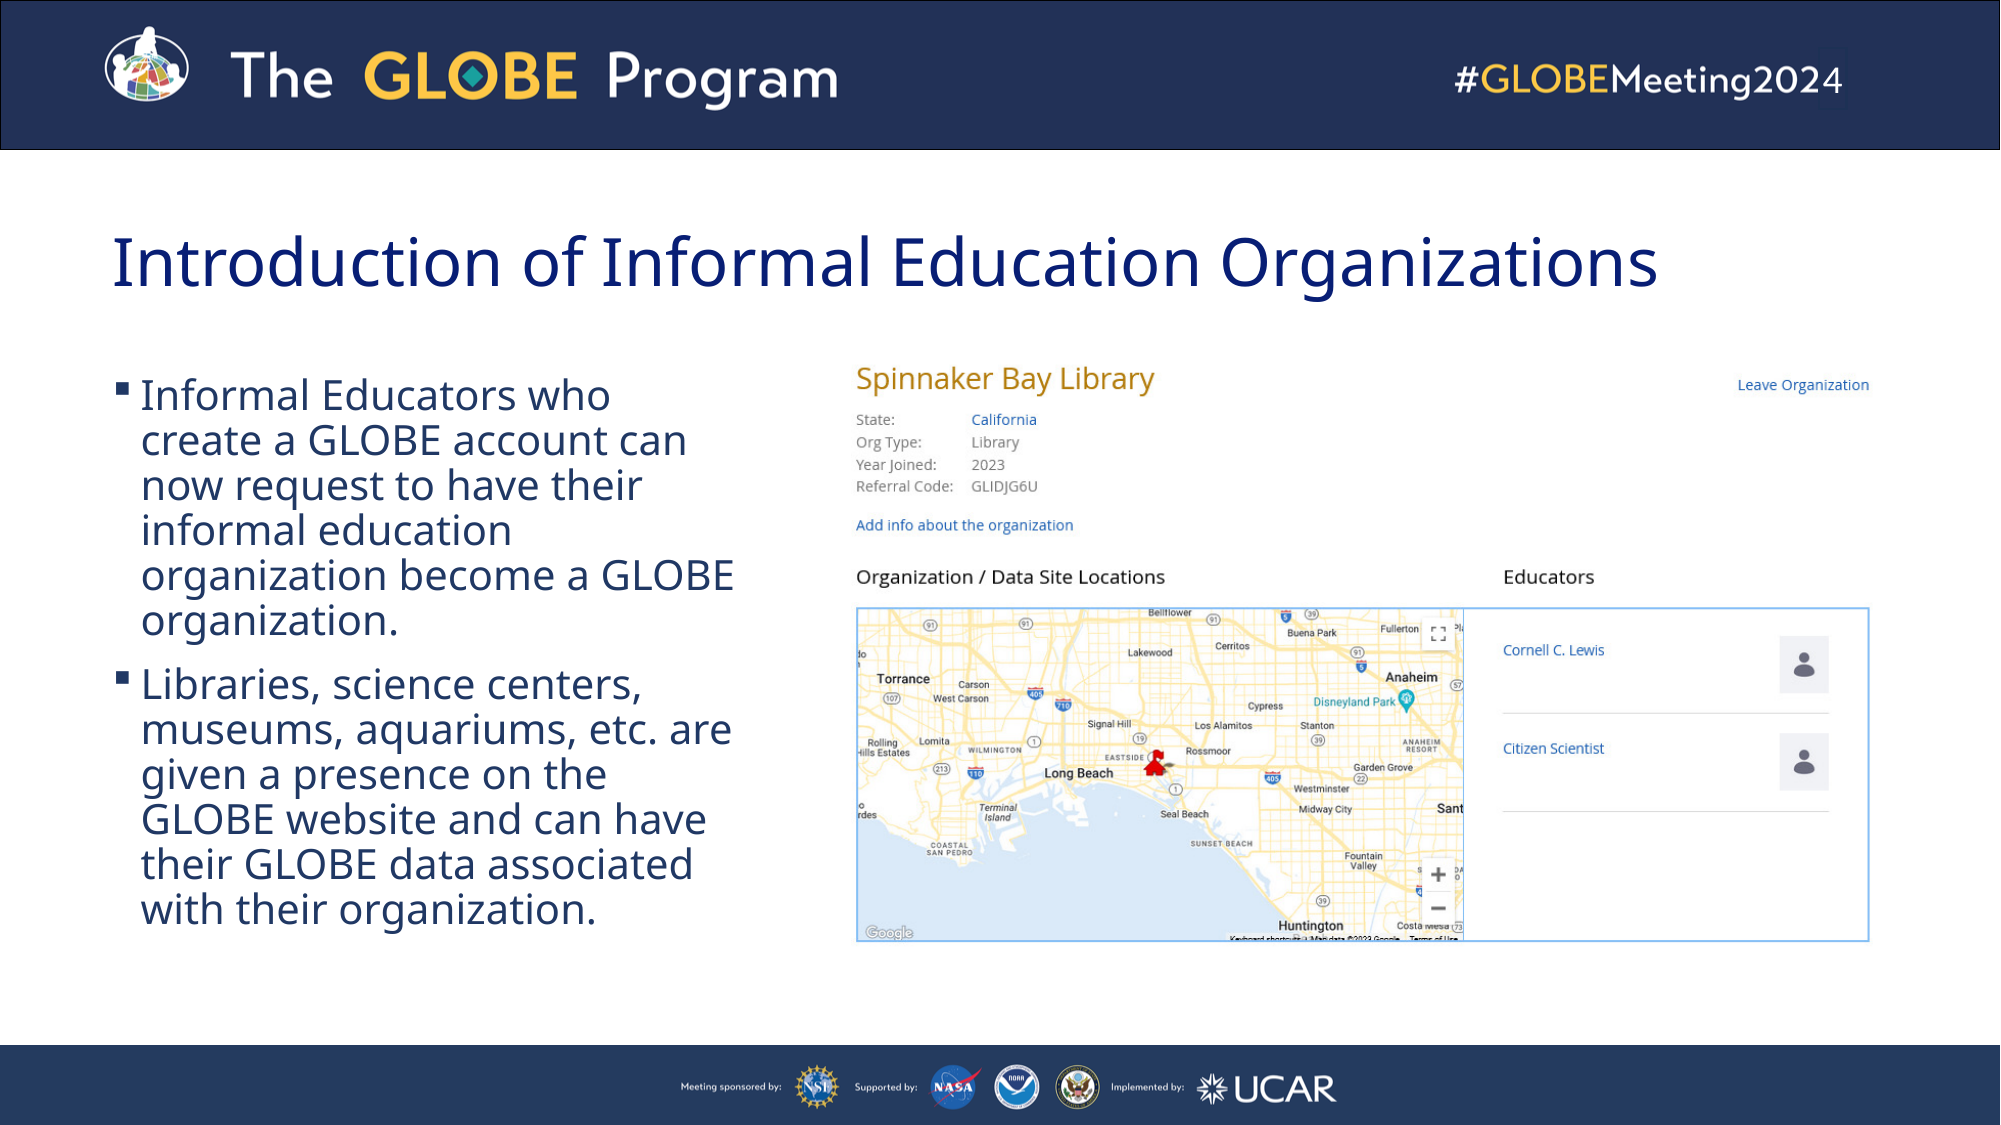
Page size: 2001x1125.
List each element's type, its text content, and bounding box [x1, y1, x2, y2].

picture [802, 340, 1983, 979]
picture [1, 1, 1999, 149]
picture [0, 1045, 2000, 1125]
text_box Introduction of Informal Education Organizations [97, 220, 1891, 305]
list Informal Educators who create a GLOBE account can now request to have their informal education organization become a GLOBE organization. Libraries, science centers, museums, aquariums, etc. are given a presence on the GLOBE website and can have their GLOBE data associated with their organization. [97, 366, 755, 979]
